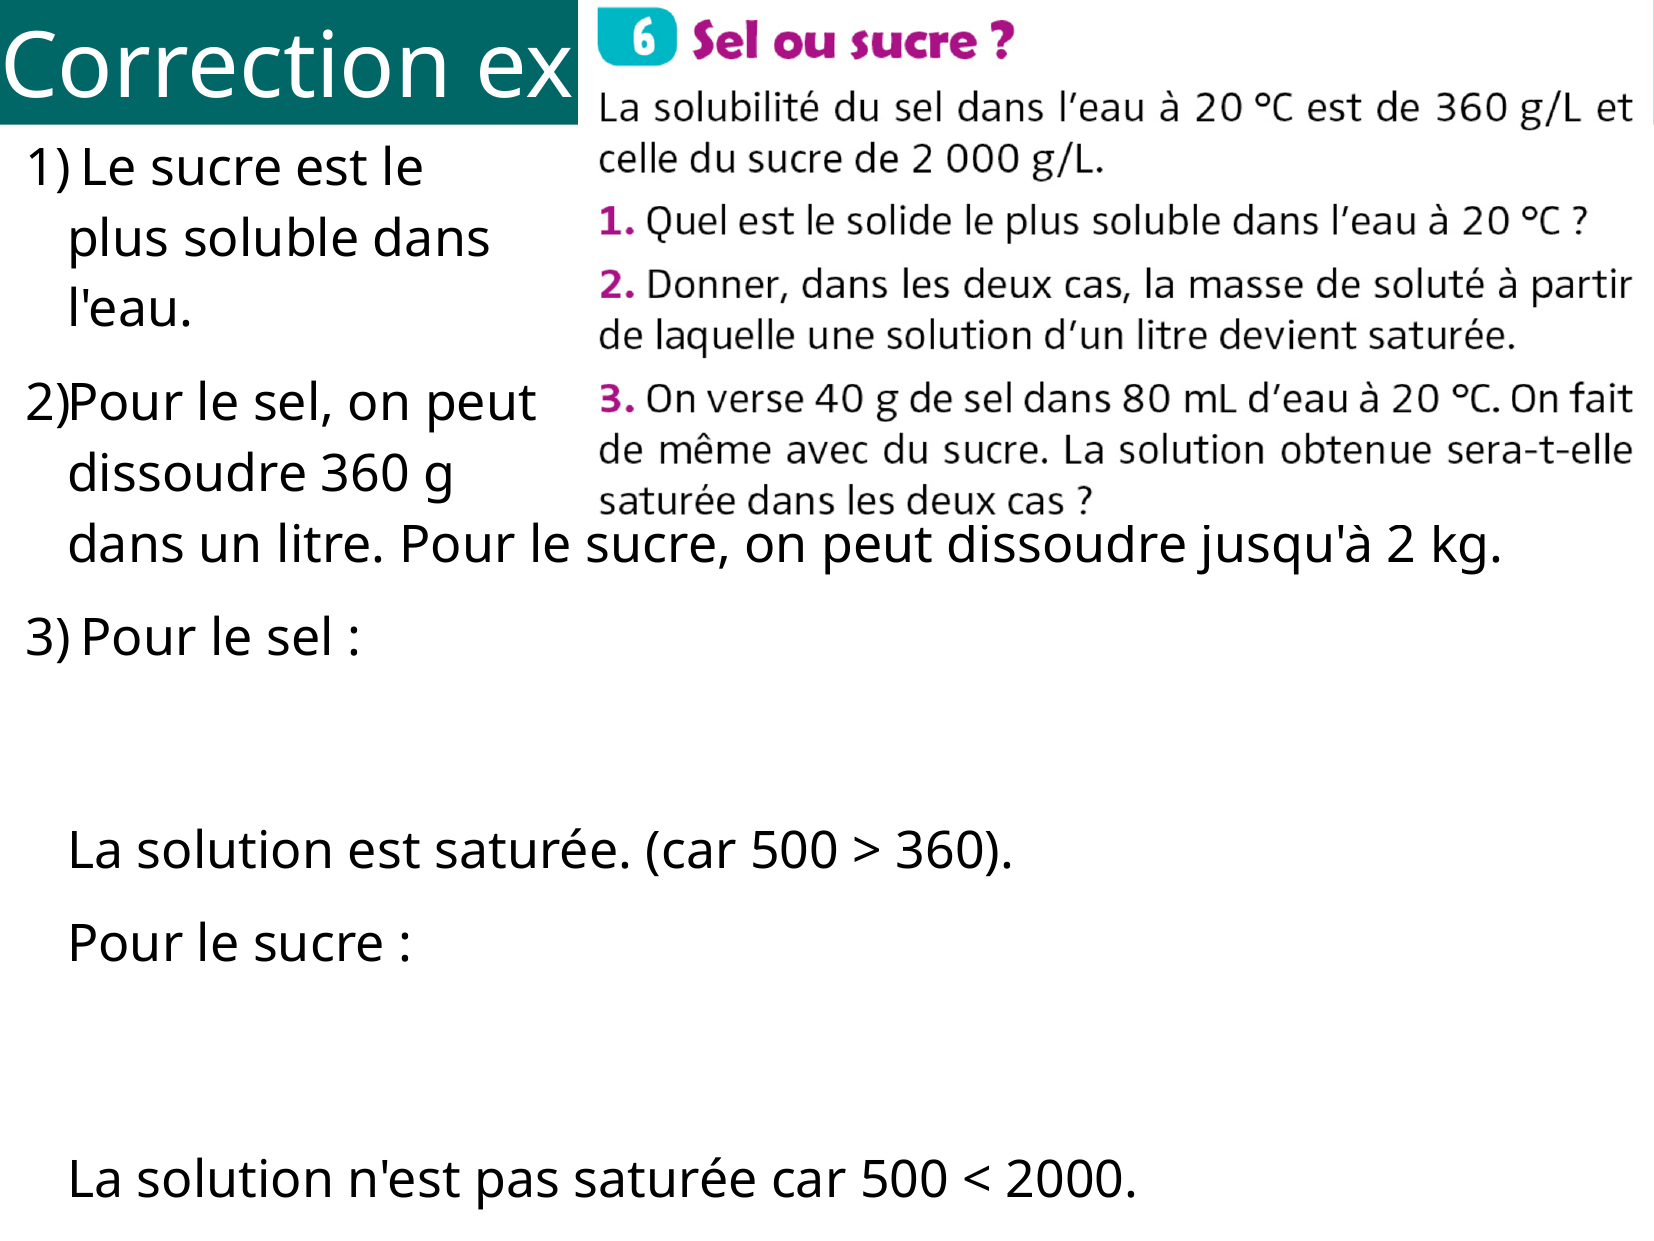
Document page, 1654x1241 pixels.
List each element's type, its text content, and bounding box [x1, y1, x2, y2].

list Le sucre est le plus soluble dans l'eau. Pour le sel, on peut dissoudre 360 g dans un litre. Pour le sucre, on peut dissoudre jusqu'à 2 kg. Pour le sel : La solution est saturée. (car 500 > 360). Pour le sucre : La solution n'est pas saturée car 500 < 2000. [11, 129, 1642, 1229]
picture [578, 0, 1654, 525]
title Correction ex no6 [0, 4, 578, 120]
